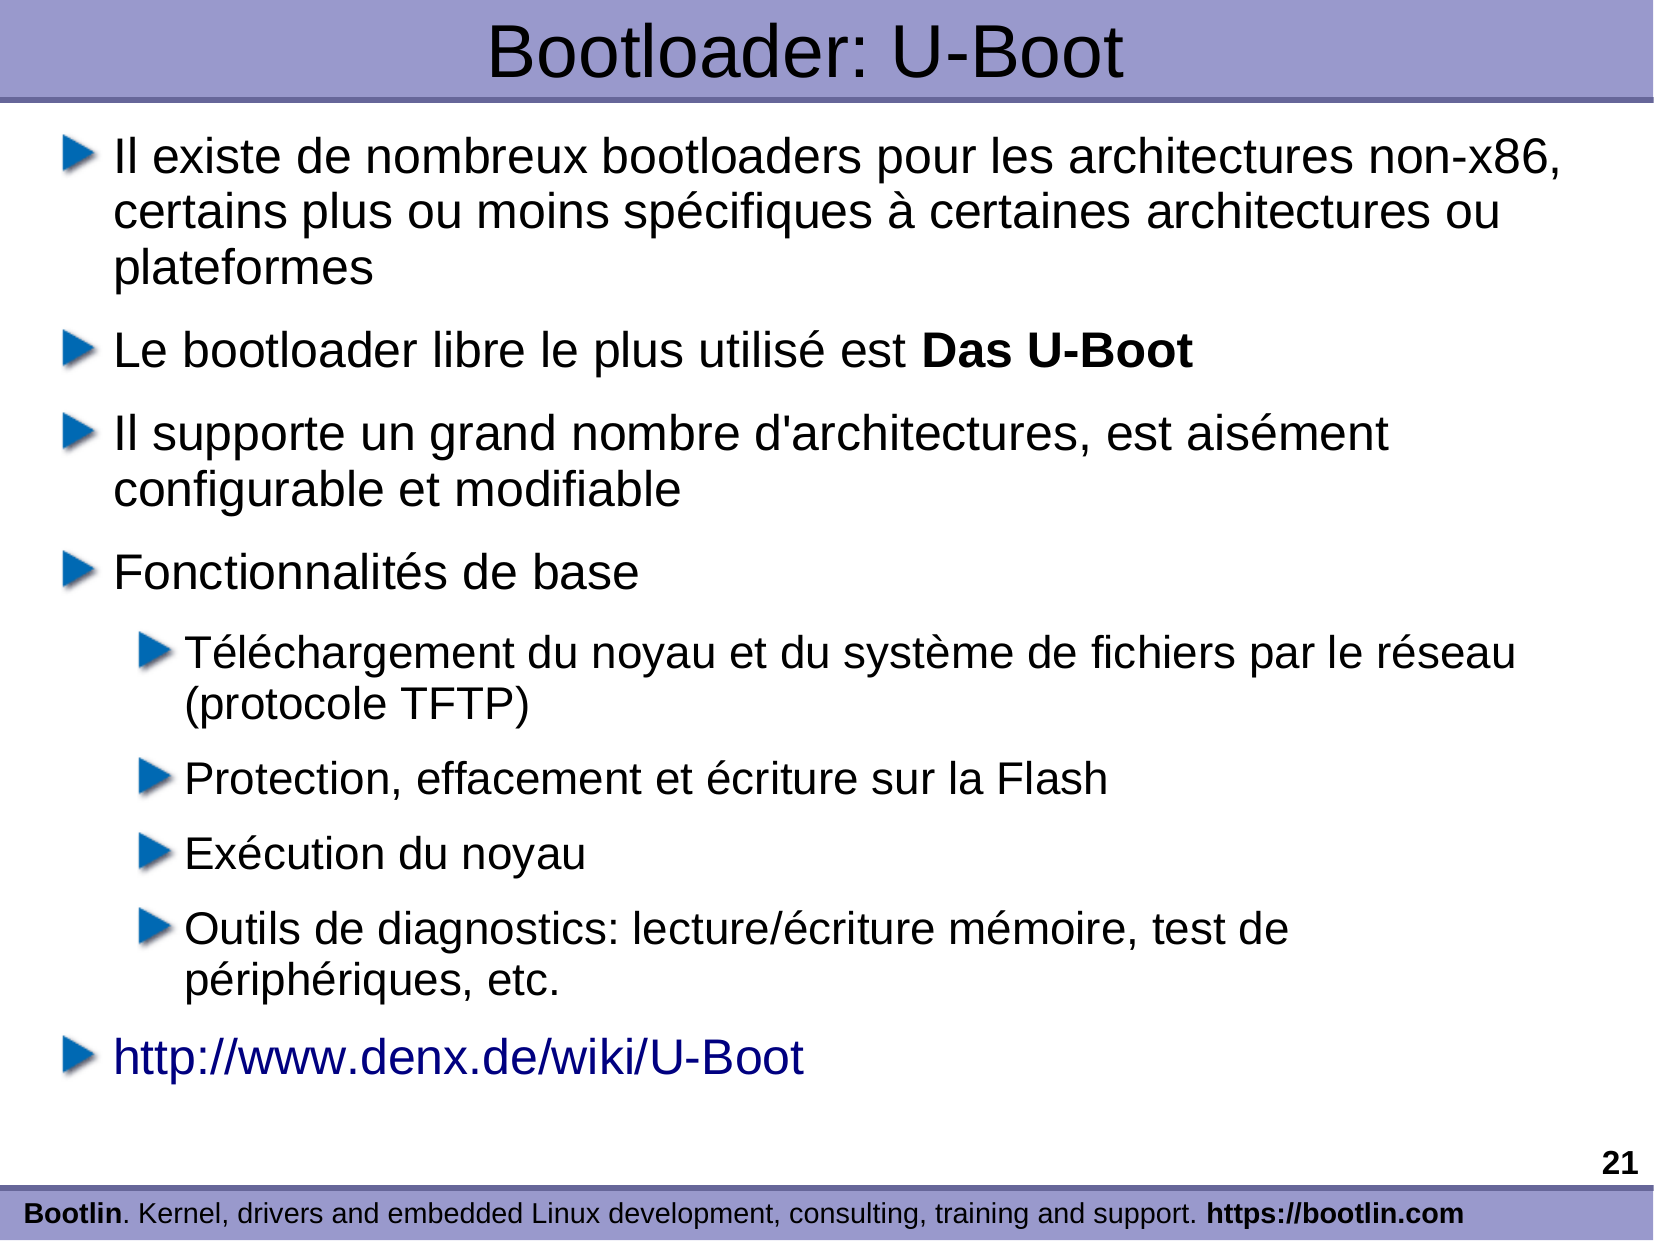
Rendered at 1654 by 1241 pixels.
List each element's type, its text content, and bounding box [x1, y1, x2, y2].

list Il existe de nombreux bootloaders pour les architectures non-x86, certains plus ou moins spécifiques à certaines architectures ou plateformes Le bootloader libre le plus utilisé est Das U-Boot Il supporte un grand nombre d'architectures, est aisément configurable et modifiable Fonctionnalités de base Téléchargement du noyau et du système de fichiers par le réseau (protocole TFTP) Protection, effacement et écriture sur la Flash Exécution du noyau Outils de diagnostics: lecture/écriture mémoire, test de périphériques, etc. http://www.denx.de/wiki/U-Boot [42, 127, 1592, 1172]
title Bootloader: U-Boot [60, 5, 1551, 97]
